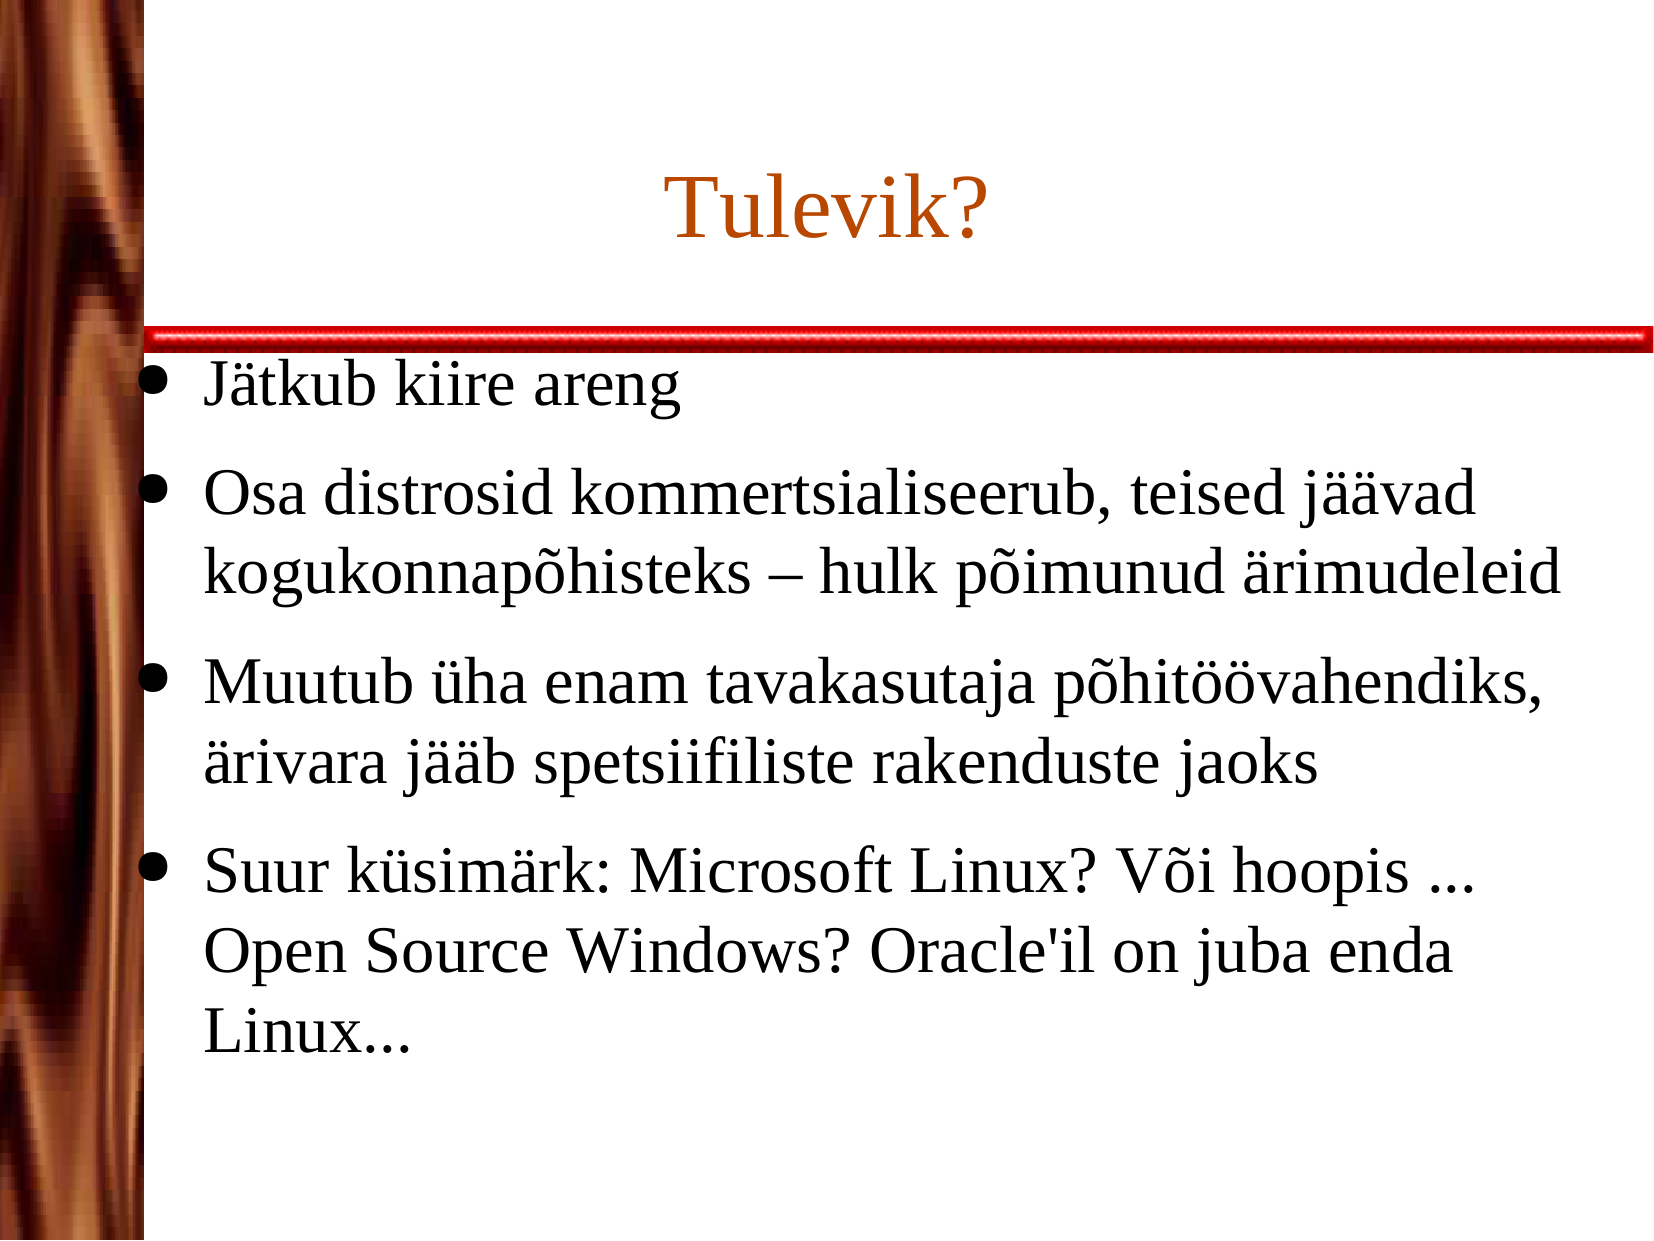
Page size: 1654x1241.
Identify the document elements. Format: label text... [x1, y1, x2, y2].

picture [0, 0, 1654, 1240]
list Jätkub kiire areng Osa distrosid kommertsialiseerub, teised jäävad kogukonnapõhisteks – hulk põimunud ärimudeleid Muutub üha enam tavakasutaja põhitöövahendiks, ärivara jääb spetsiifiliste rakenduste jaoks Suur küsimärk: Microsoft Linux? Või hoopis ... Open Source Windows? Oracle'il on juba enda Linux... [121, 344, 1612, 1126]
title Tulevik? [121, 100, 1533, 312]
